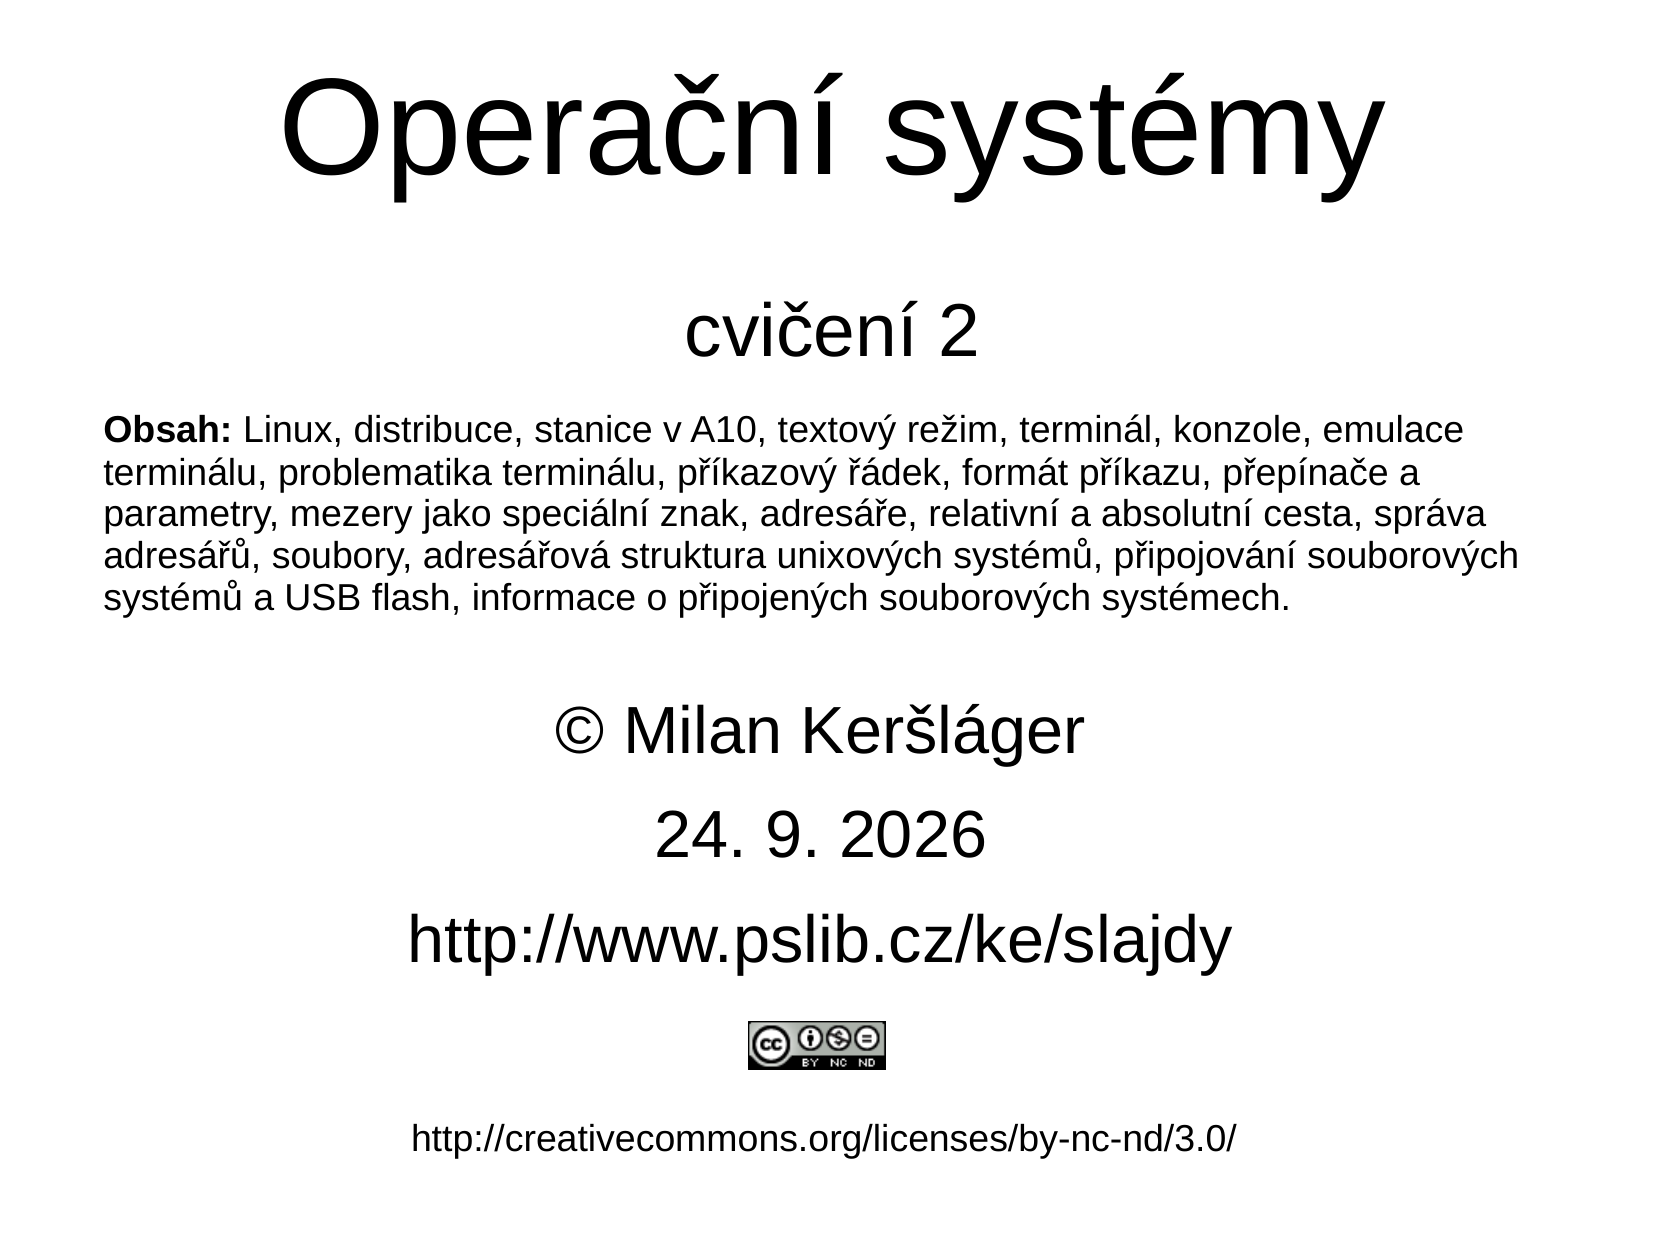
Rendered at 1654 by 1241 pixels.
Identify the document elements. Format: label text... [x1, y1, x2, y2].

text_box Obsah: Linux, distribuce, stanice v A10, textový režim, terminál, konzole, emulace terminálu, problematika terminálu, příkazový řádek, formát příkazu, přepínače a parametry, mezery jako speciální znak, adresáře, relativní a absolutní cesta, správa adresářů, soubory, adresářová struktura unixových systémů, připojování souborových systémů a USB flash, informace o připojených souborových systémech. [88, 401, 1595, 627]
text_box http://creativecommons.org/licenses/by-nc-nd/3.0/ [337, 1110, 1312, 1168]
picture [748, 1021, 886, 1071]
title Operační systémy cvičení 2 [88, 9, 1577, 401]
list © Milan Keršláger 13.10.2009 http://www.pslib.cz/ke/slajdy [76, 693, 1565, 1081]
